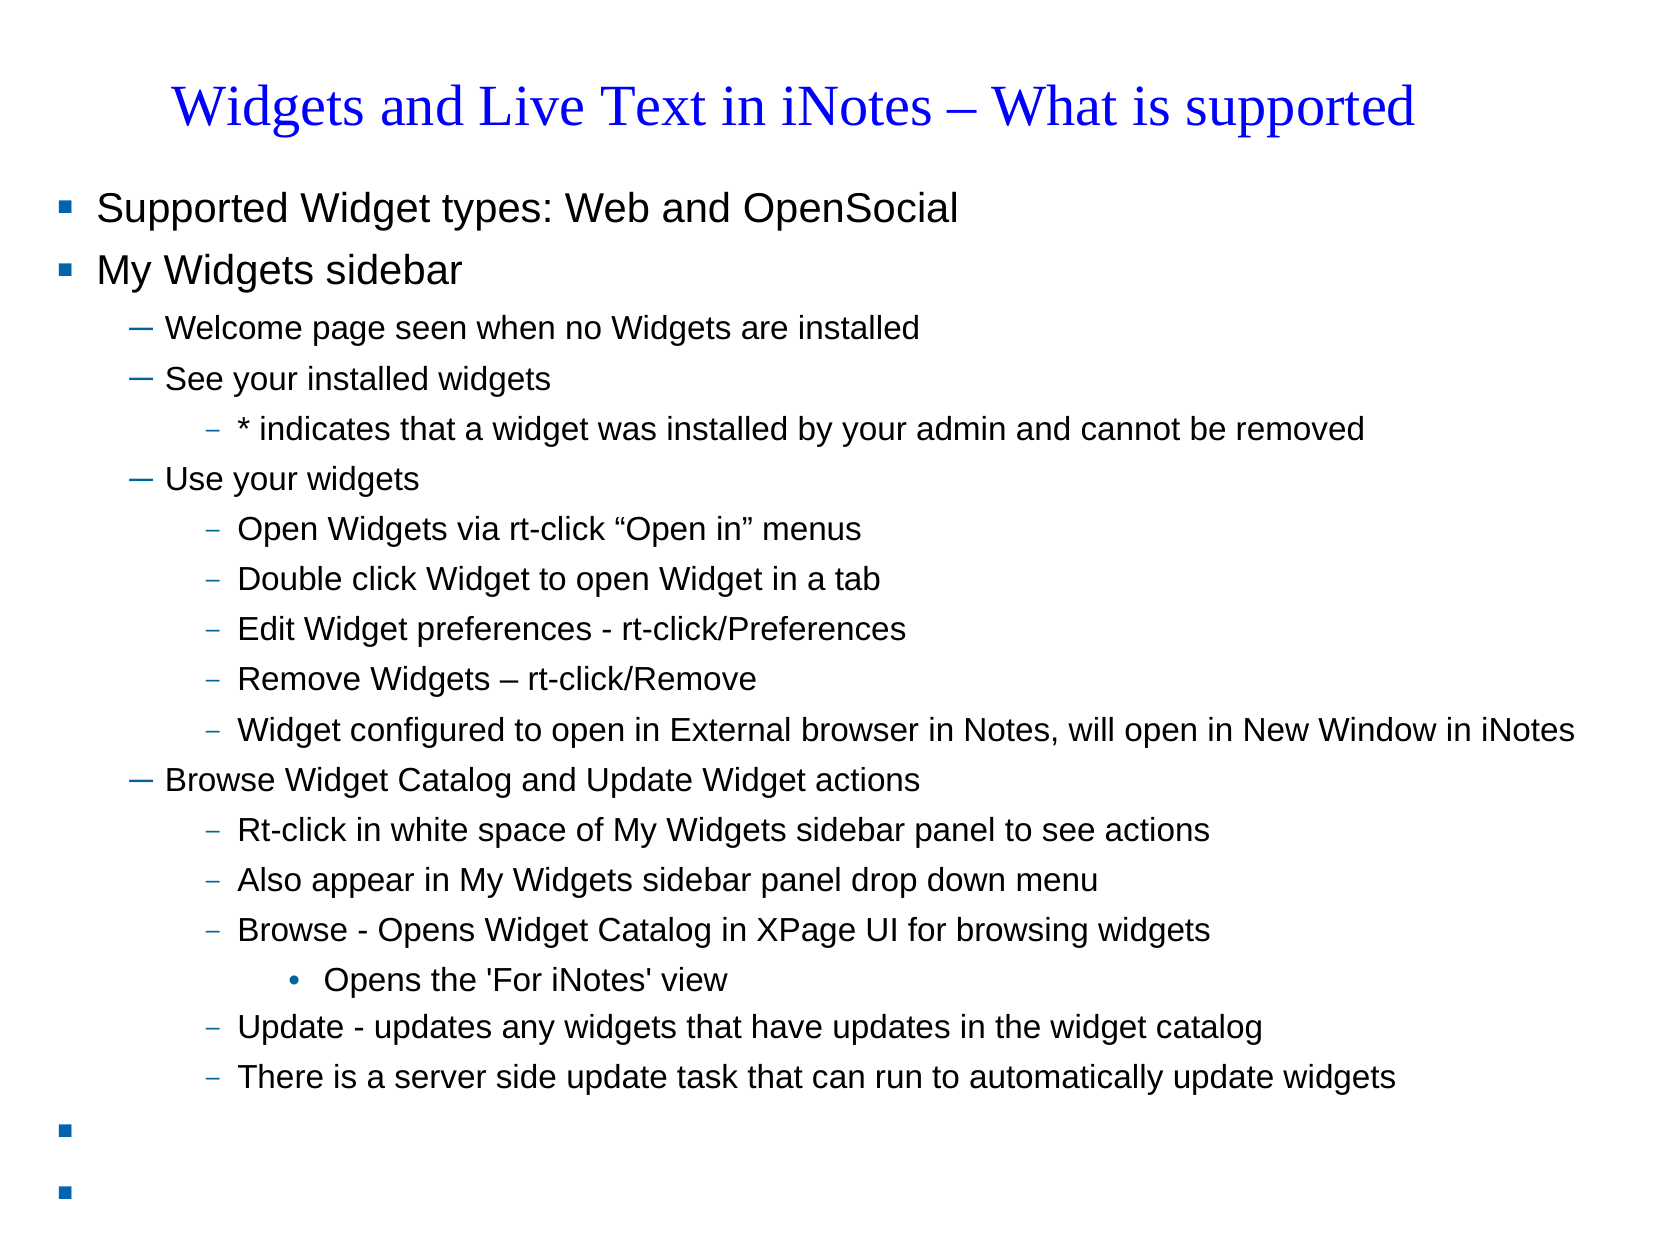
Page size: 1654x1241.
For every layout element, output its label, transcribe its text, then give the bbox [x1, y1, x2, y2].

list Supported Widget types: Web and OpenSocial My Widgets sidebar Welcome page seen when no Widgets are installed See your installed widgets * indicates that a widget was installed by your admin and cannot be removed Use your widgets Open Widgets via rt-click “Open in” menus Double click Widget to open Widget in a tab Edit Widget preferences - rt-click/Preferences Remove Widgets – rt-click/Remove Widget configured to open in External browser in Notes, will open in New Window in iNotes Browse Widget Catalog and Update Widget actions Rt-click in white space of My Widgets sidebar panel to see actions Also appear in My Widgets sidebar panel drop down menu Browse - Opens Widget Catalog in XPage UI for browsing widgets Opens the 'For iNotes' view Update - updates any widgets that have updates in the widget catalog There is a server side update task that can run to automatically update widgets [40, 187, 1592, 1241]
title Widgets and Live Text in iNotes – What is supported [87, 15, 1501, 188]
